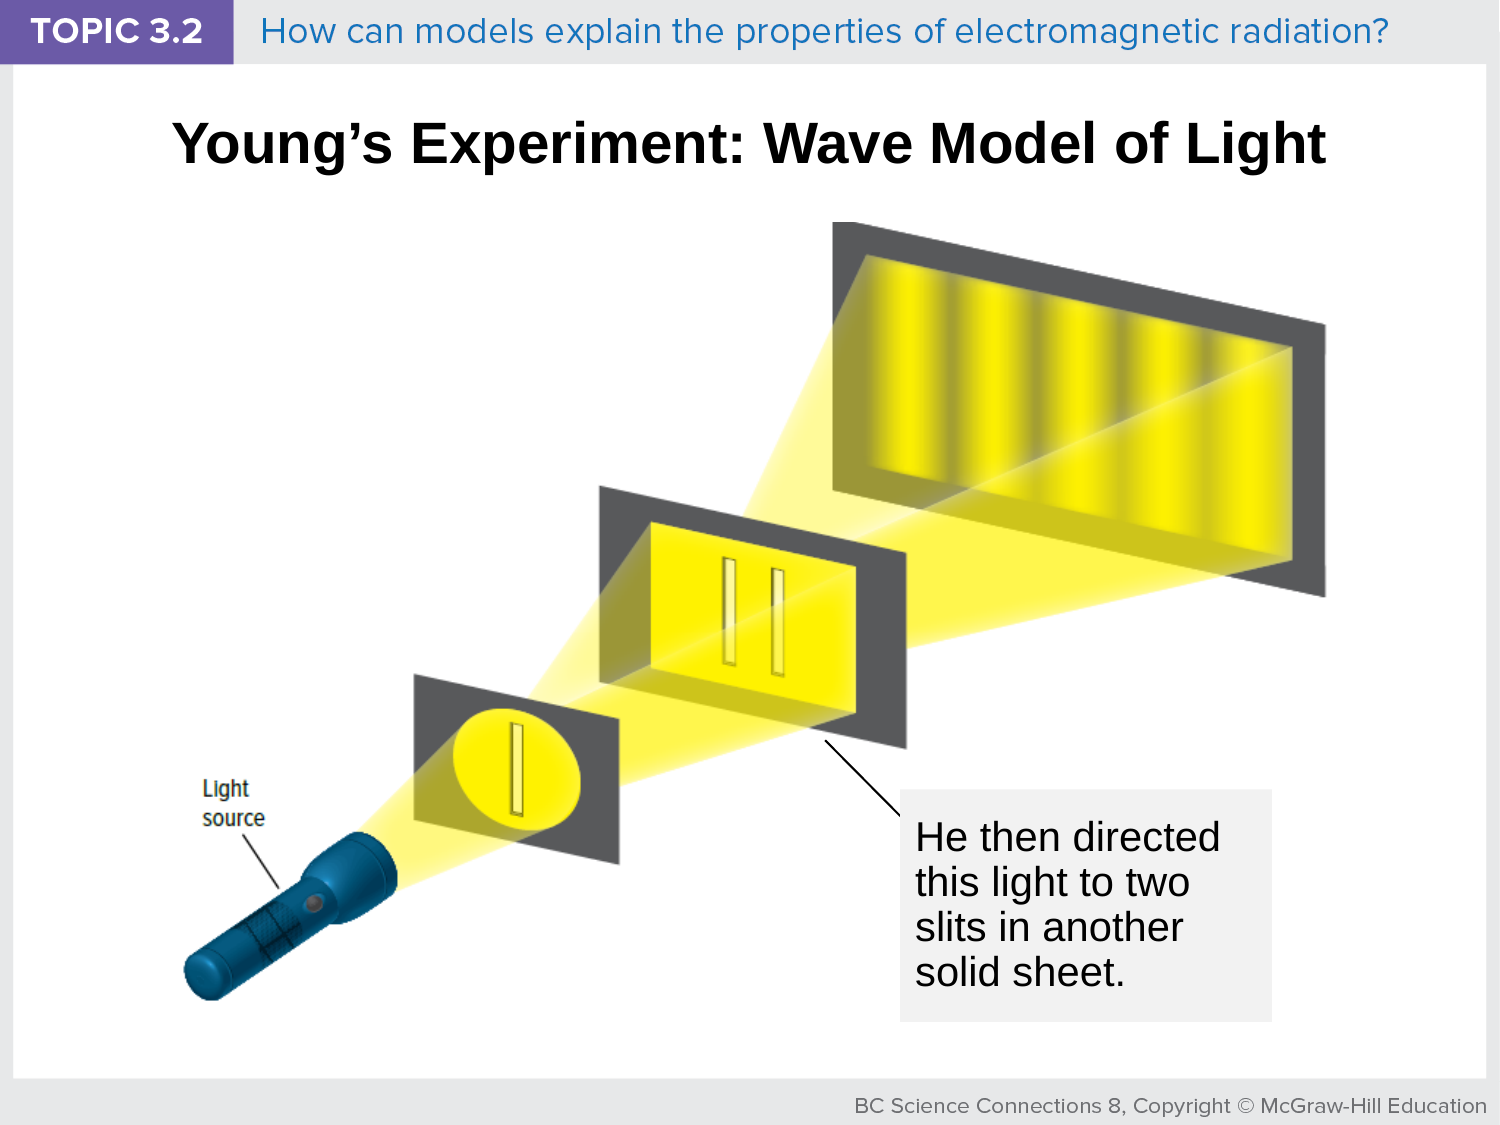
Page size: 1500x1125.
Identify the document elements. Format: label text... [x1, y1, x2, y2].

picture [0, 0, 1500, 1082]
title Young’s Experiment: Wave Model of Light [103, 76, 1397, 213]
list He then directed this light to two slits in another solid sheet. [900, 789, 1272, 1022]
